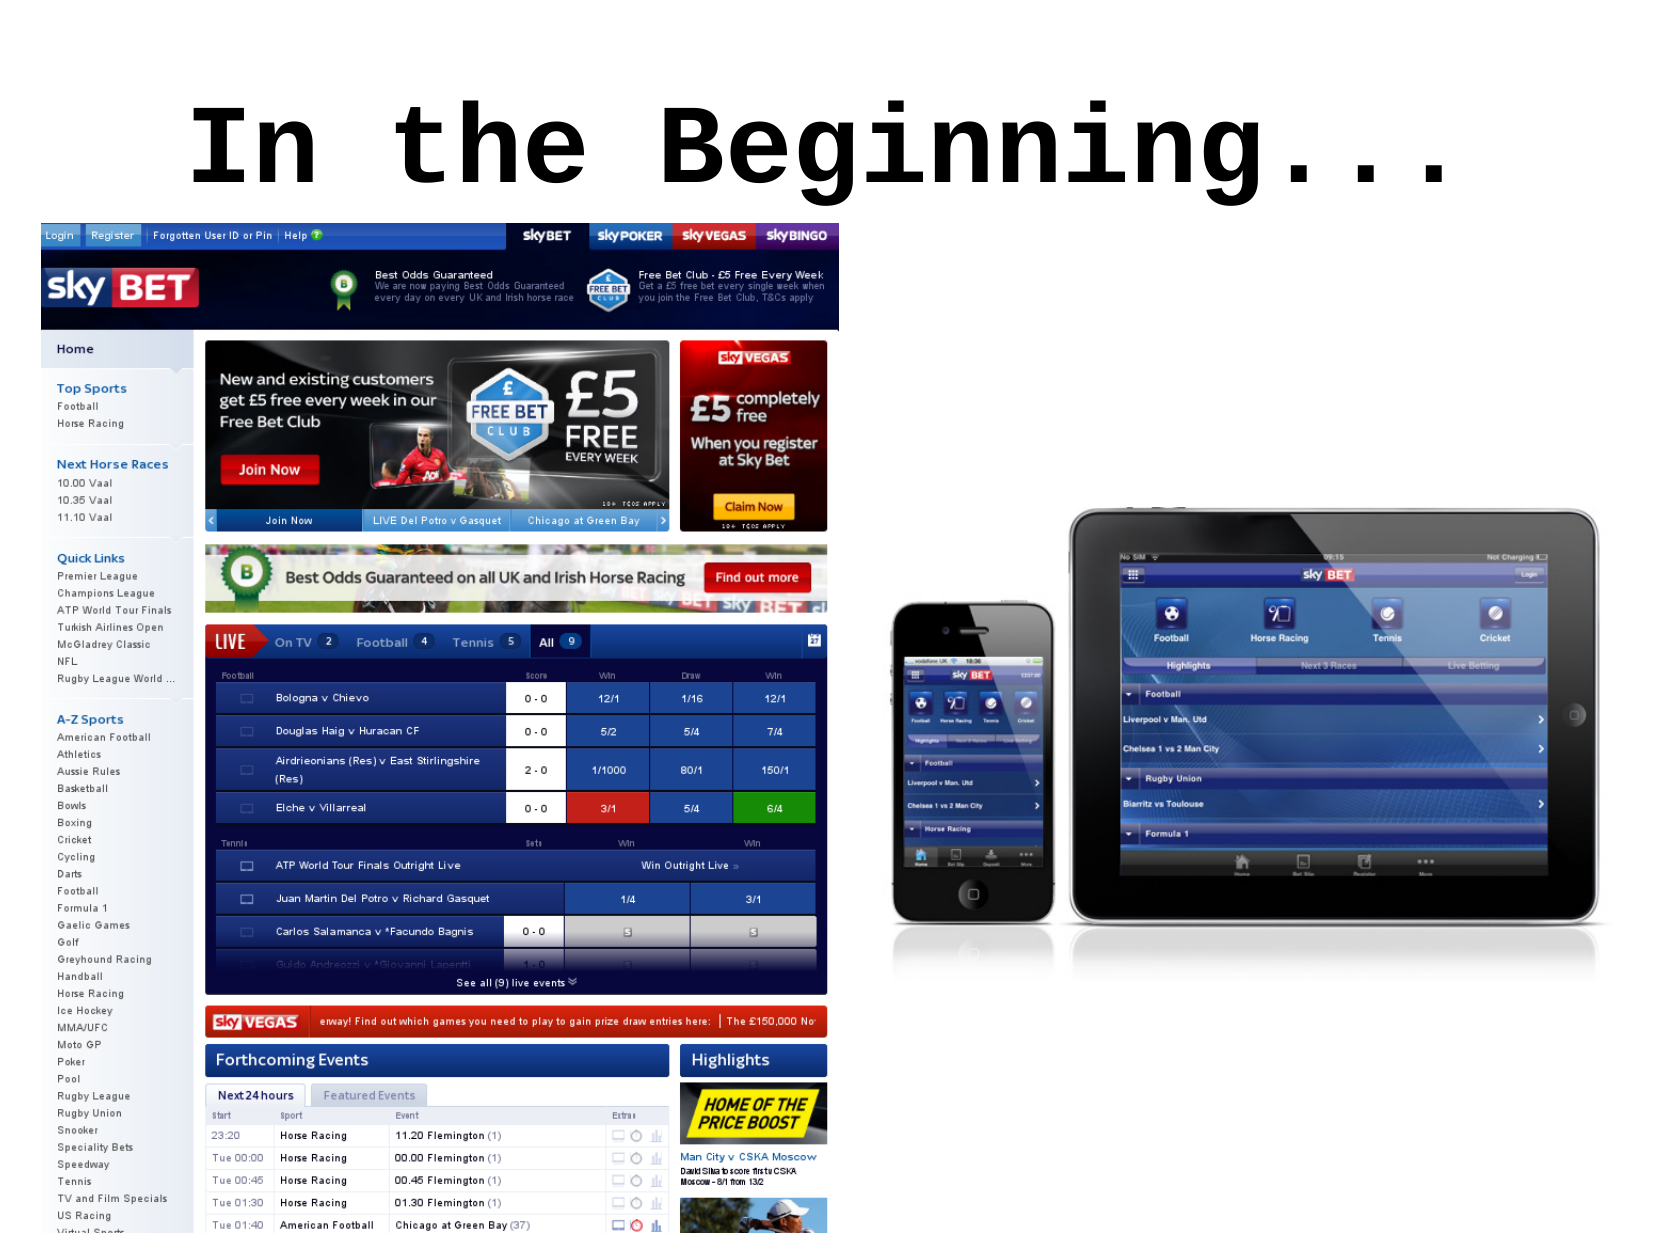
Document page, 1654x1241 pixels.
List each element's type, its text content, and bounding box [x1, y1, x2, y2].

picture [23, 223, 1654, 1233]
title In the Beginning... [82, 49, 1571, 257]
